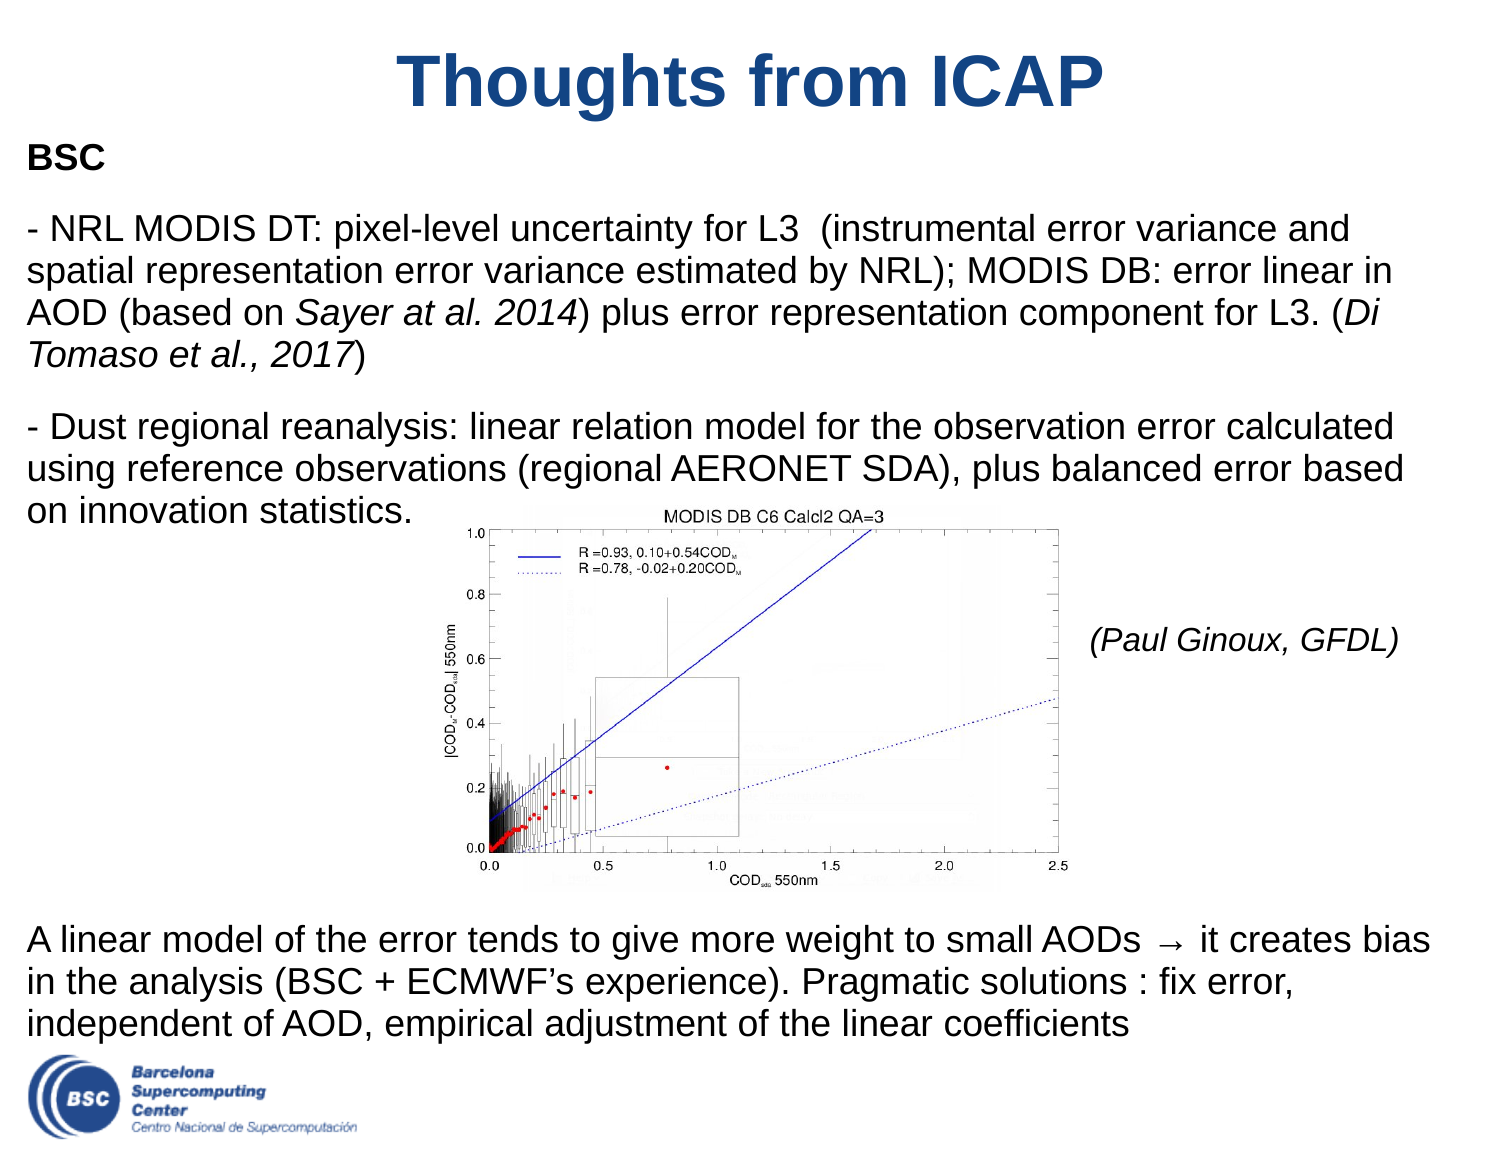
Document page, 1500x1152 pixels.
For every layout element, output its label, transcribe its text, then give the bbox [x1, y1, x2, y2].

picture [437, 505, 1075, 892]
text_box Thoughts from ICAP [76, 36, 1427, 128]
text_box (Paul Ginoux, GFDL) [1074, 614, 1415, 667]
picture [0, 1032, 394, 1152]
text_box BSC - NRL MODIS DT: pixel-level uncertainty for L3 (instrumental error variance and spatial representation error variance estimated by NRL); MODIS DB: error linear in AOD (based on Sayer at al. 2014) plus error representation component for L3. (Di Tomaso et al., 2017) - Dust regional reanalysis: linear relation model for the observation error calculated using reference observations (regional AERONET SDA), plus balanced error based on innovation statistics. A linear model of the error tends to give more weight to small AODs → it creates bias in the analysis (BSC + ECMWF’s experience). Pragmatic solutions : fix error, independent of AOD, empirical adjustment of the linear coefficients [11, 128, 1453, 1052]
